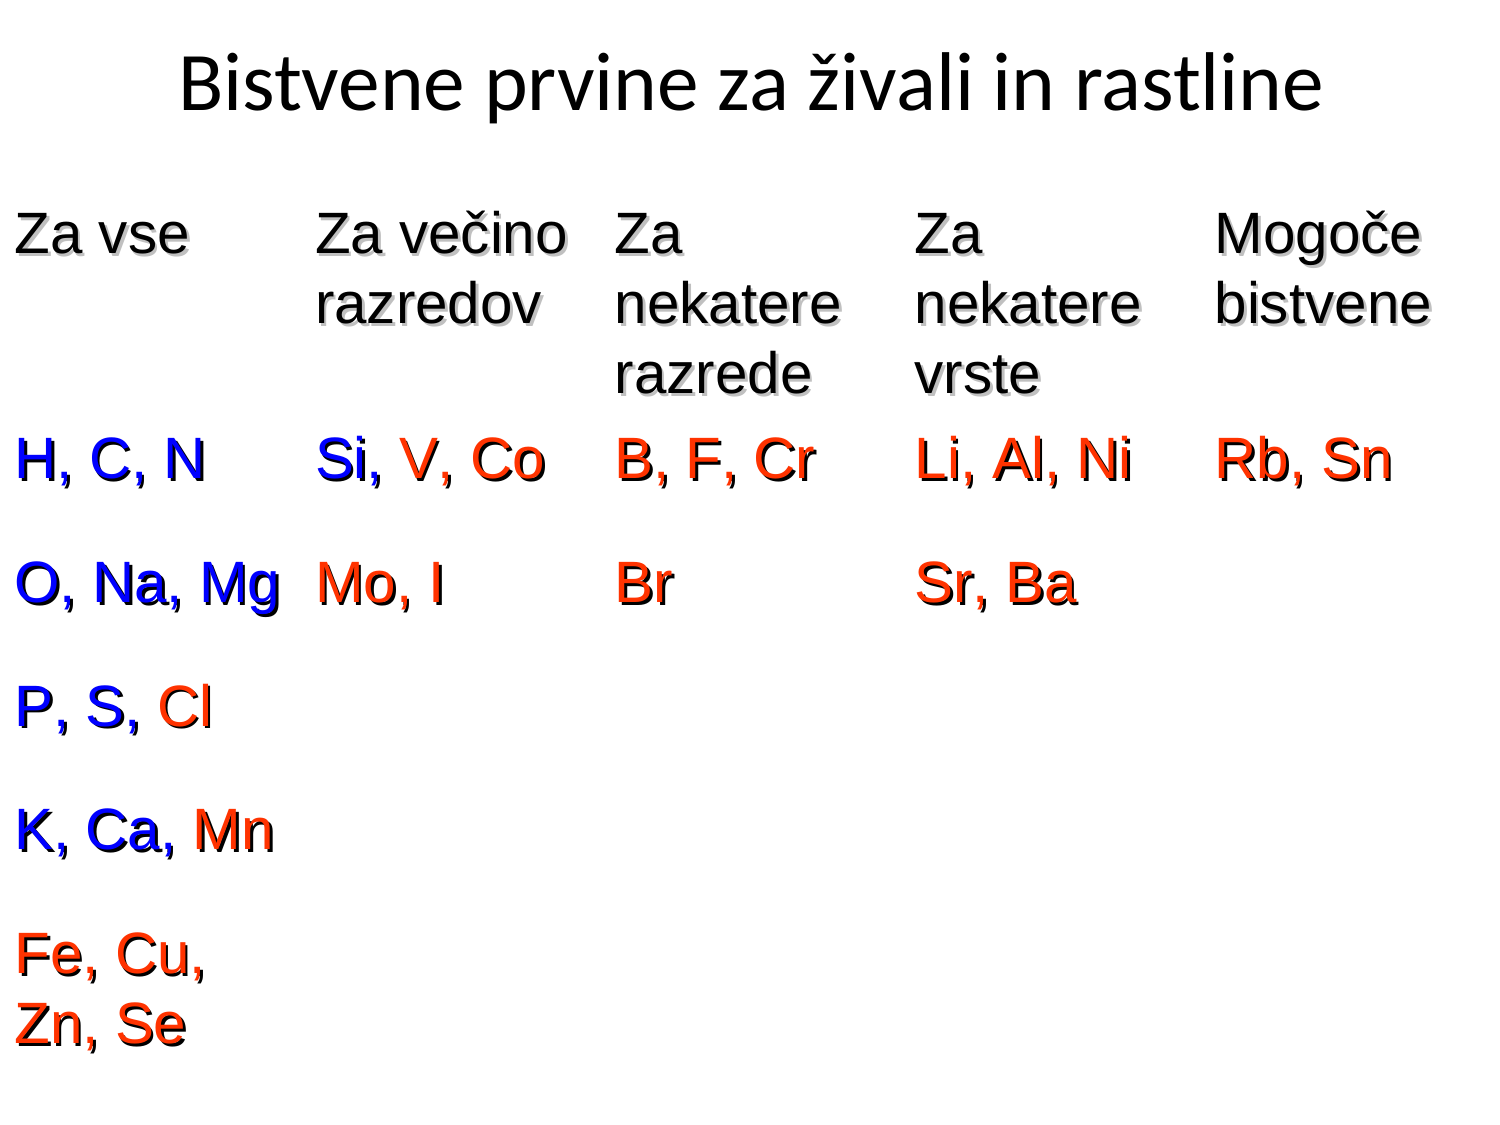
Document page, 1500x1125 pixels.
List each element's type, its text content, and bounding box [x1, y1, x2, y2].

table_cell [900, 907, 1200, 1063]
table_cell K, Ca, Mn [0, 784, 300, 907]
table_cell [1200, 784, 1500, 907]
table_cell Si, V, Co [300, 413, 600, 536]
table_cell B, F, Cr [600, 413, 900, 536]
table_cell [1200, 907, 1500, 1063]
table_cell Br [600, 536, 900, 660]
table_cell [1200, 660, 1500, 784]
table_header Za nekatere razrede [600, 187, 900, 413]
title Bistvene prvine za živali in rastline [76, 18, 1427, 135]
table_cell [900, 784, 1200, 907]
table_cell [900, 660, 1200, 784]
table_cell [600, 784, 900, 907]
table_cell O, Na, Mg [0, 536, 300, 660]
table_cell Sr, Ba [900, 536, 1200, 660]
table_cell [600, 907, 900, 1063]
table_cell [300, 784, 600, 907]
table_cell P, S, Cl [0, 660, 300, 784]
table_header Za vse [0, 187, 300, 413]
table_cell [300, 907, 600, 1063]
table_cell [600, 660, 900, 784]
table_cell Rb, Sn [1200, 413, 1500, 536]
table_header Za nekatere vrste [900, 187, 1200, 413]
table_cell [300, 660, 600, 784]
table_cell [1200, 536, 1500, 660]
table_header Za večino razredov [300, 187, 600, 413]
table_cell Fe, Cu, Zn, Se [0, 907, 300, 1063]
table_header Mogoče bistvene [1200, 187, 1500, 413]
table_cell Li, Al, Ni [900, 413, 1200, 536]
table_cell Mo, I [300, 536, 600, 660]
table_cell H, C, N [0, 413, 300, 536]
